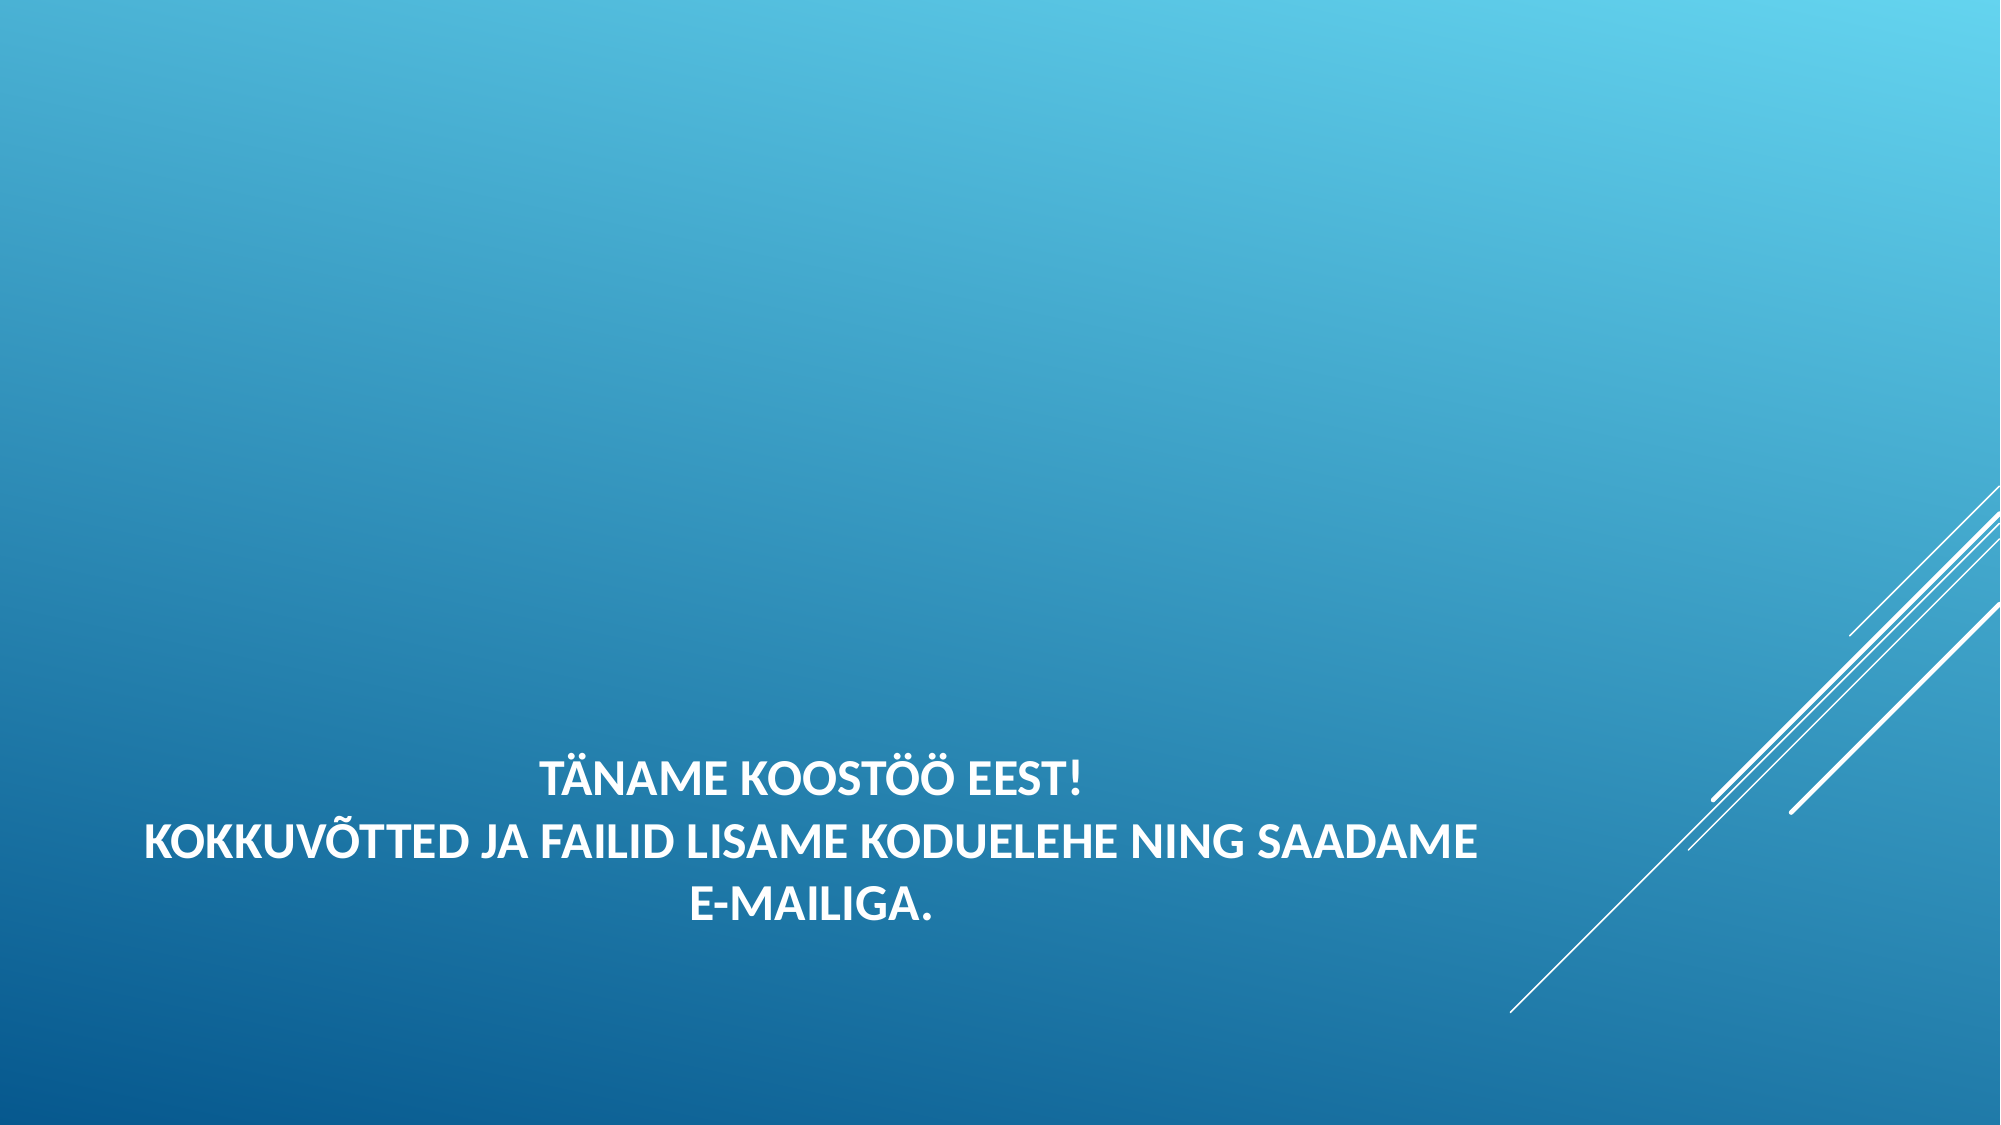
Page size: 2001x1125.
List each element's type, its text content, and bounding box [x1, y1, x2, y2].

title TÄNAME KOOSTÖÖ EEST! KOKKUVÕTTED JA FAILID LISAME KODUELEHE NING SAADAME E-MAILIGA. [112, 736, 1513, 984]
